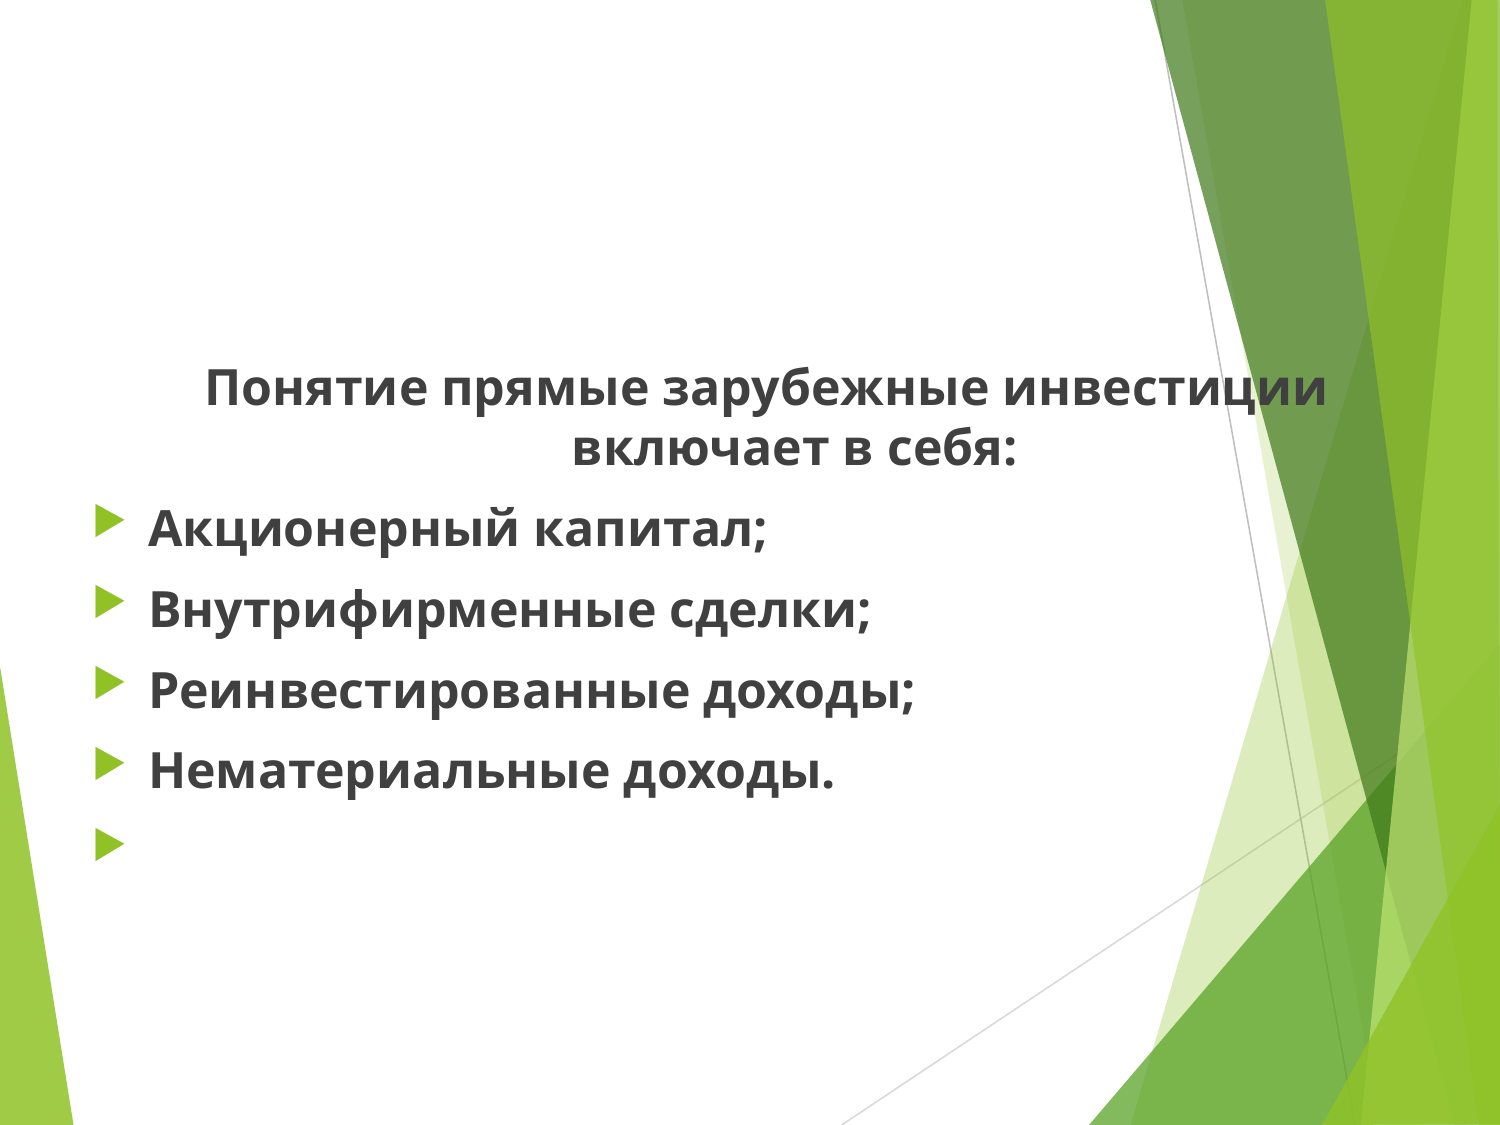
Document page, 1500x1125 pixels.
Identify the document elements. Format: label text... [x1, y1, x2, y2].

list Понятие прямые зарубежные инвестиции включает в себя: Акционерный капитал; Внутрифирменные сделки; Реинвестированные доходы; Нематериальные доходы. [76, 267, 1420, 955]
